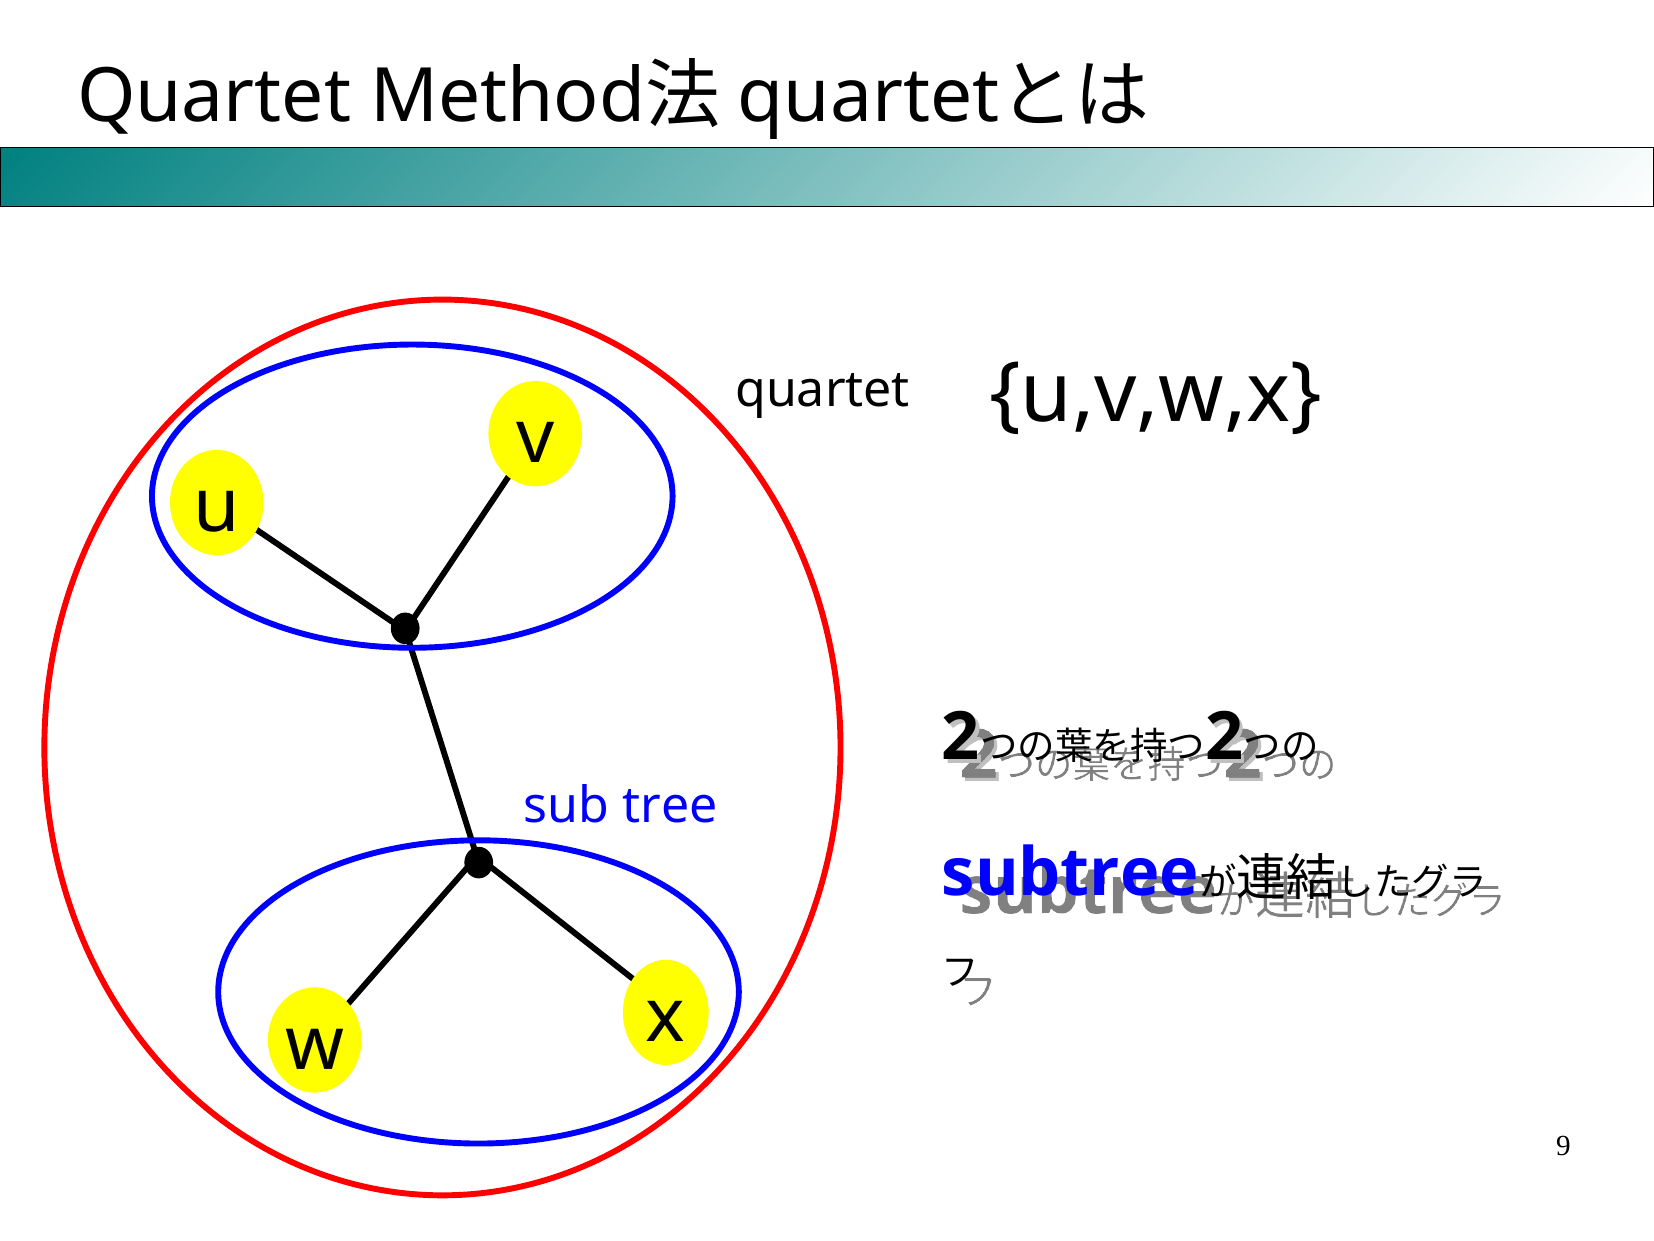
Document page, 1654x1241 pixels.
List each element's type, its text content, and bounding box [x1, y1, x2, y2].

text_box sub tree [509, 762, 777, 844]
text_box w [267, 987, 362, 1093]
text_box {u,v,w,x} [974, 324, 1388, 430]
text_box v [488, 381, 582, 487]
text_box u [169, 449, 264, 556]
text_box 2つの葉を持つ2つのsubtreeが連結したグラフ [927, 635, 1536, 886]
title Quartet Method法 quartetとは [77, 29, 1566, 148]
text_box quartet [720, 345, 935, 427]
text_box [467, 849, 491, 876]
text_box [393, 615, 417, 642]
text_box x [622, 959, 709, 1066]
